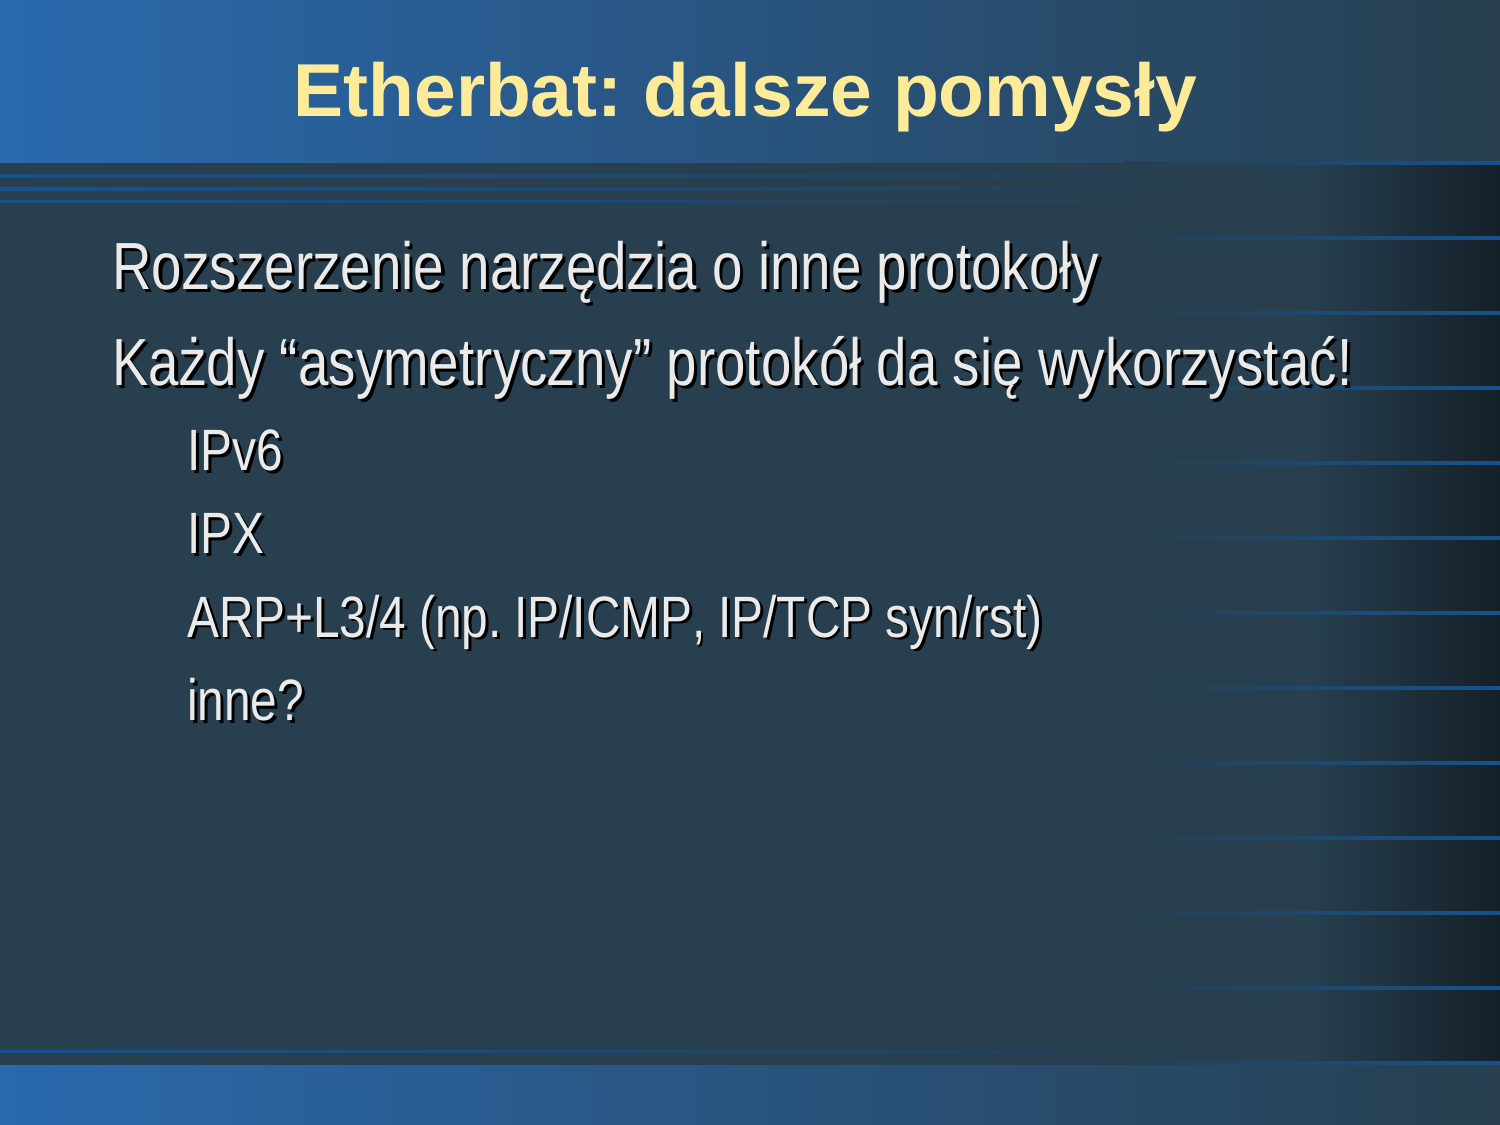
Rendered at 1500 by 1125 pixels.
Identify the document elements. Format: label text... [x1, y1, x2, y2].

title Etherbat: dalsze pomysły [83, 24, 1409, 151]
list Rozszerzenie narzędzia o inne protokoły Każdy “asymetryczny” protokół da się wykorzystać! IPv6 IPX ARP+L3/4 (np. IP/ICMP, IP/TCP syn/rst) inne? [112, 224, 1388, 1038]
